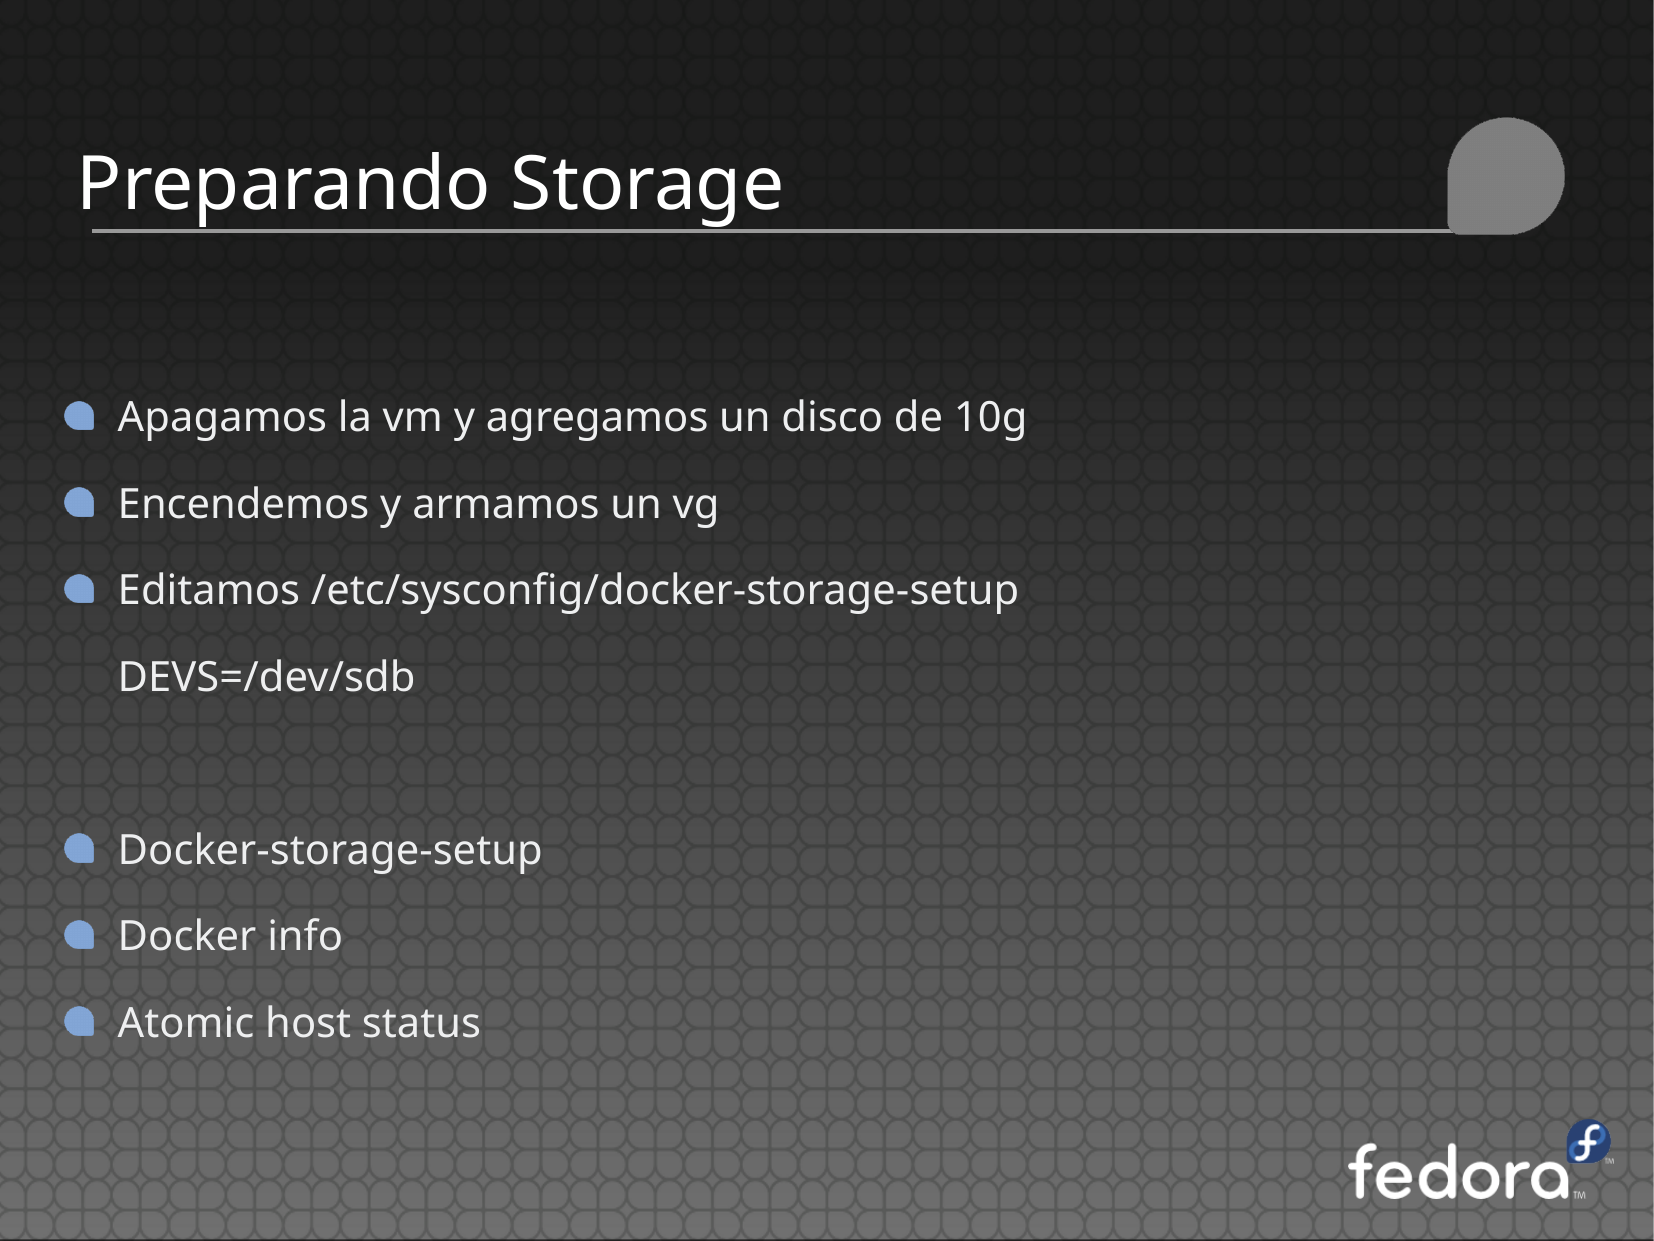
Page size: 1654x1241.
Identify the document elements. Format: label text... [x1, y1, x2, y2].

list Apagamos la vm y agregamos un disco de 10g Encendemos y armamos un vg Editamos /etc/sysconfig/docker-storage-setup DEVS=/dev/sdb Docker-storage-setup Docker info Atomic host status [46, 300, 1536, 1241]
title Preparando Storage [76, 112, 1566, 249]
picture [0, 0, 1654, 1241]
